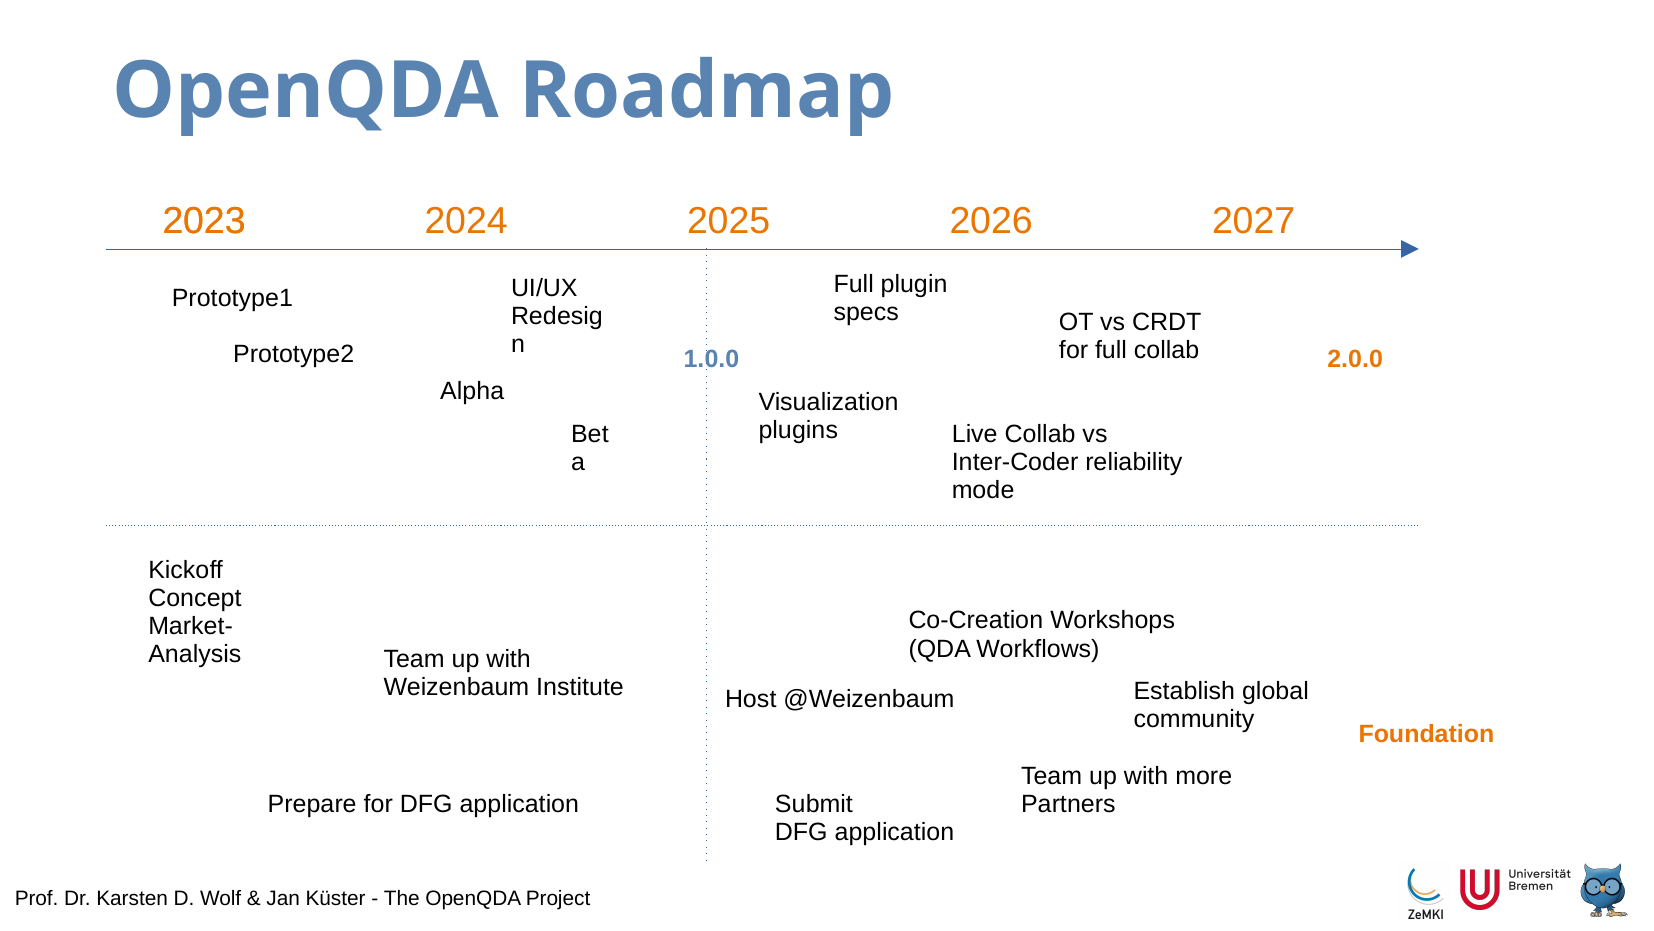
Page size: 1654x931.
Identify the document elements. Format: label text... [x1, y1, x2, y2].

text_box Beta [556, 412, 638, 488]
text_box Full plugin specs [818, 262, 1013, 338]
text_box 1.0.0 [668, 337, 754, 381]
picture [1460, 869, 1571, 910]
text_box 2026 [934, 192, 1048, 249]
title OpenQDA Roadmap [112, 9, 1493, 165]
text_box Team up with more Partners [1006, 754, 1247, 826]
text_box 2027 [1197, 192, 1311, 249]
text_box UI/UX Redesign [496, 266, 632, 338]
picture [1575, 862, 1631, 918]
text_box Host @Weizenbaum [710, 677, 969, 720]
text_box Team up with Weizenbaum Institute [368, 637, 639, 709]
text_box 2.0.0 [1312, 337, 1506, 413]
text_box 2025 [672, 192, 786, 249]
text_box Prototype1 [157, 276, 308, 320]
text_box OT vs CRDT for full collab [1044, 300, 1238, 376]
text_box Co-Creation Workshops (QDA Workflows) [893, 598, 1190, 670]
text_box Establish global community [1118, 669, 1324, 741]
text_box Kickoff Concept Market- Analysis [133, 548, 257, 676]
picture [1397, 862, 1450, 921]
text_box Alpha [425, 369, 519, 413]
text_box Live Collab vs Inter-Coder reliability mode [937, 412, 1232, 540]
text_box 2024 [409, 192, 523, 249]
text_box Submit DFG application [760, 782, 969, 853]
text_box 2023 [147, 192, 261, 249]
text_box Prototype2 [218, 332, 369, 376]
text_box Foundation [1343, 712, 1532, 788]
text_box Prepare for DFG application [252, 782, 594, 826]
text_box Visualization plugins [743, 380, 938, 456]
